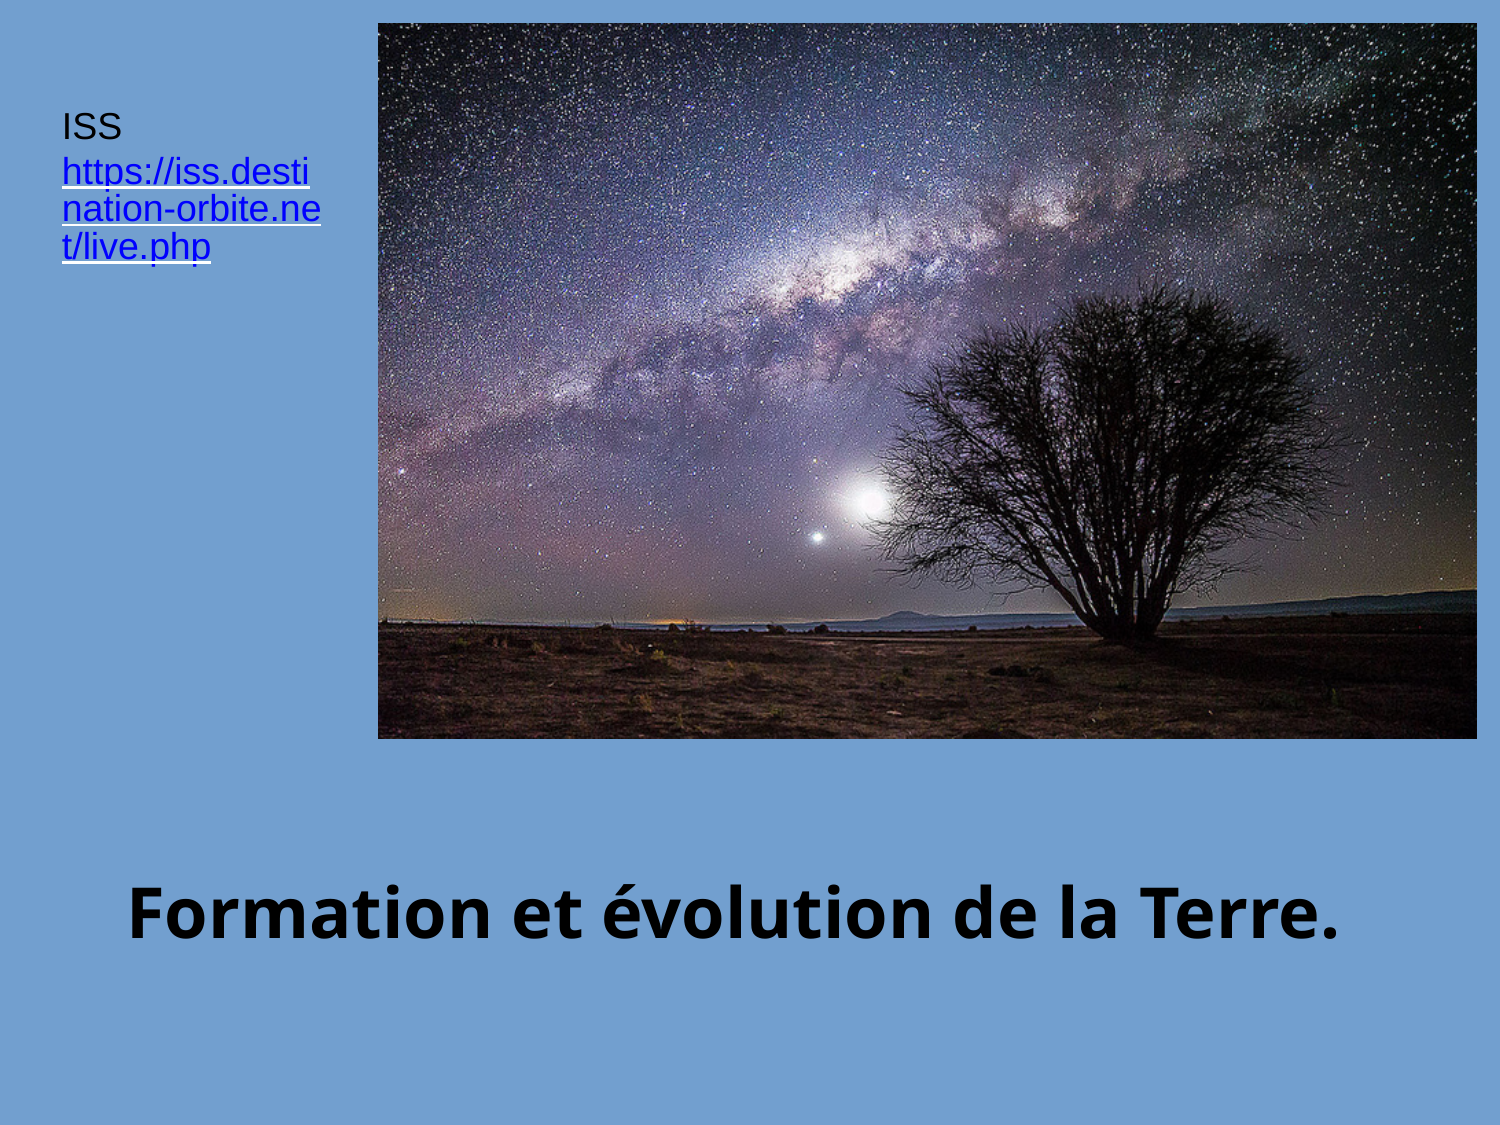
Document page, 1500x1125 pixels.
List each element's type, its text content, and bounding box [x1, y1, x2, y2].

text_box Formation et évolution de la Terre. [105, 832, 1381, 1073]
picture [378, 23, 1477, 739]
text_box ISShttps://iss.destination-orbite.net/live.php [47, 94, 343, 296]
